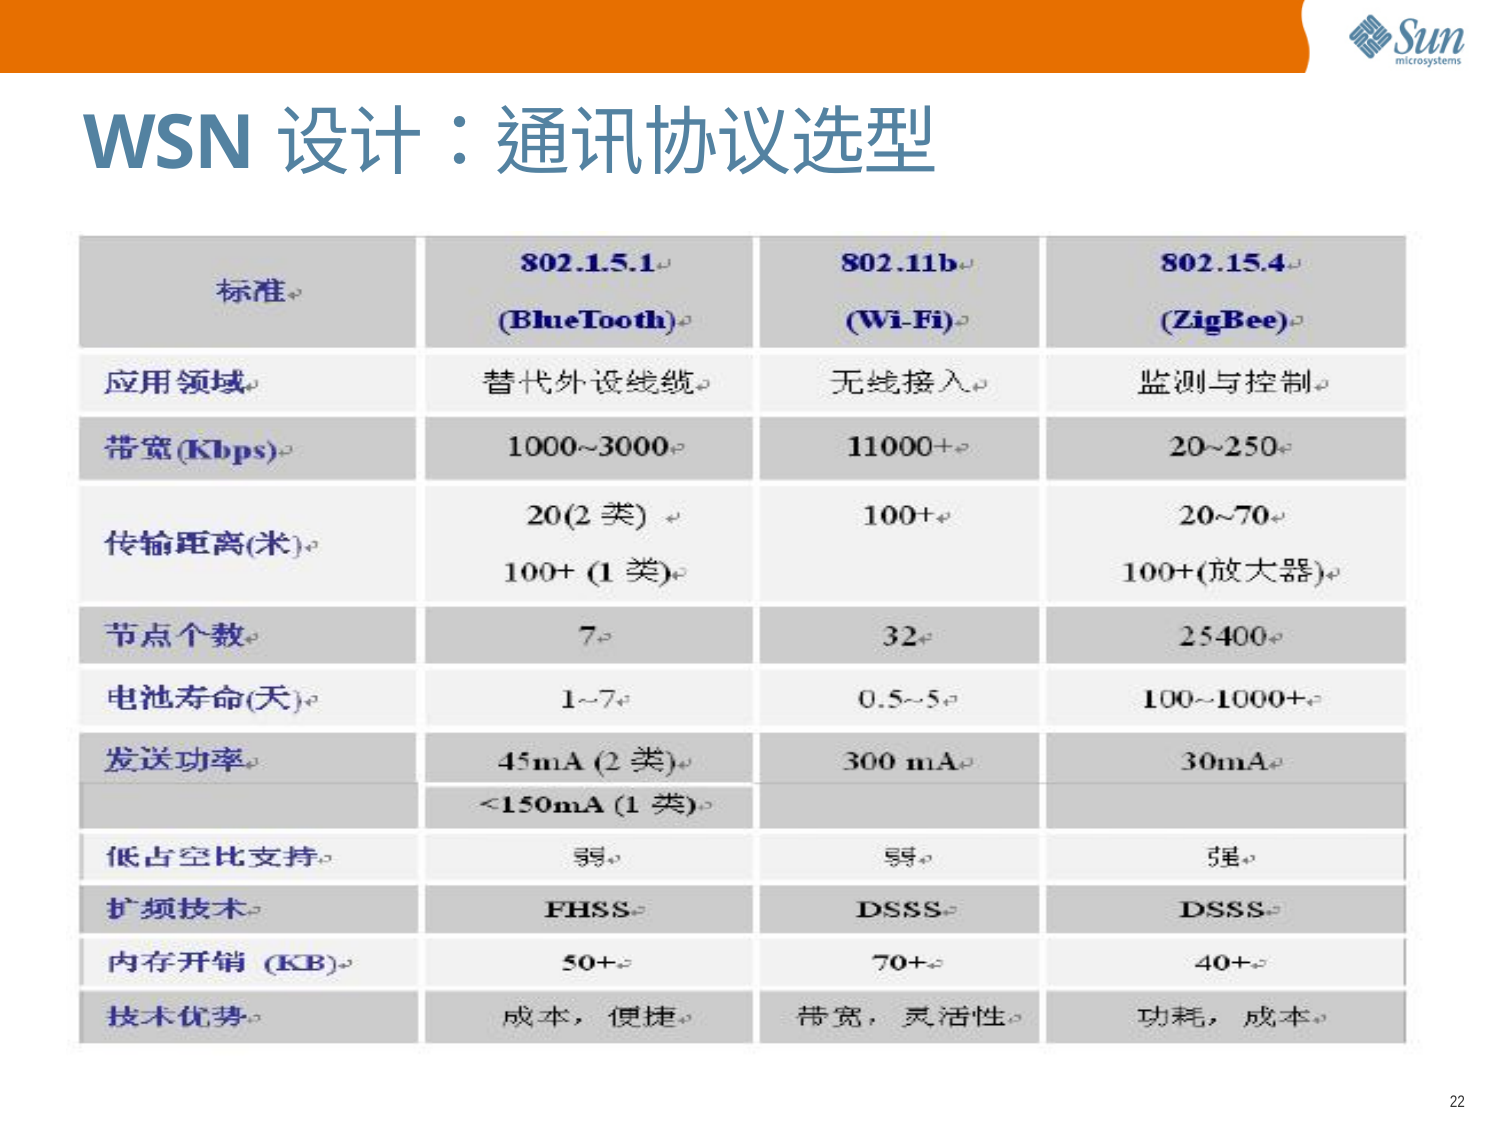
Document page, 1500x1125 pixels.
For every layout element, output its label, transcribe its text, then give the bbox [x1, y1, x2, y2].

title WSN设计：通讯协议选型 [83, 94, 1446, 199]
picture [66, 231, 1425, 1056]
picture [0, 0, 1500, 73]
